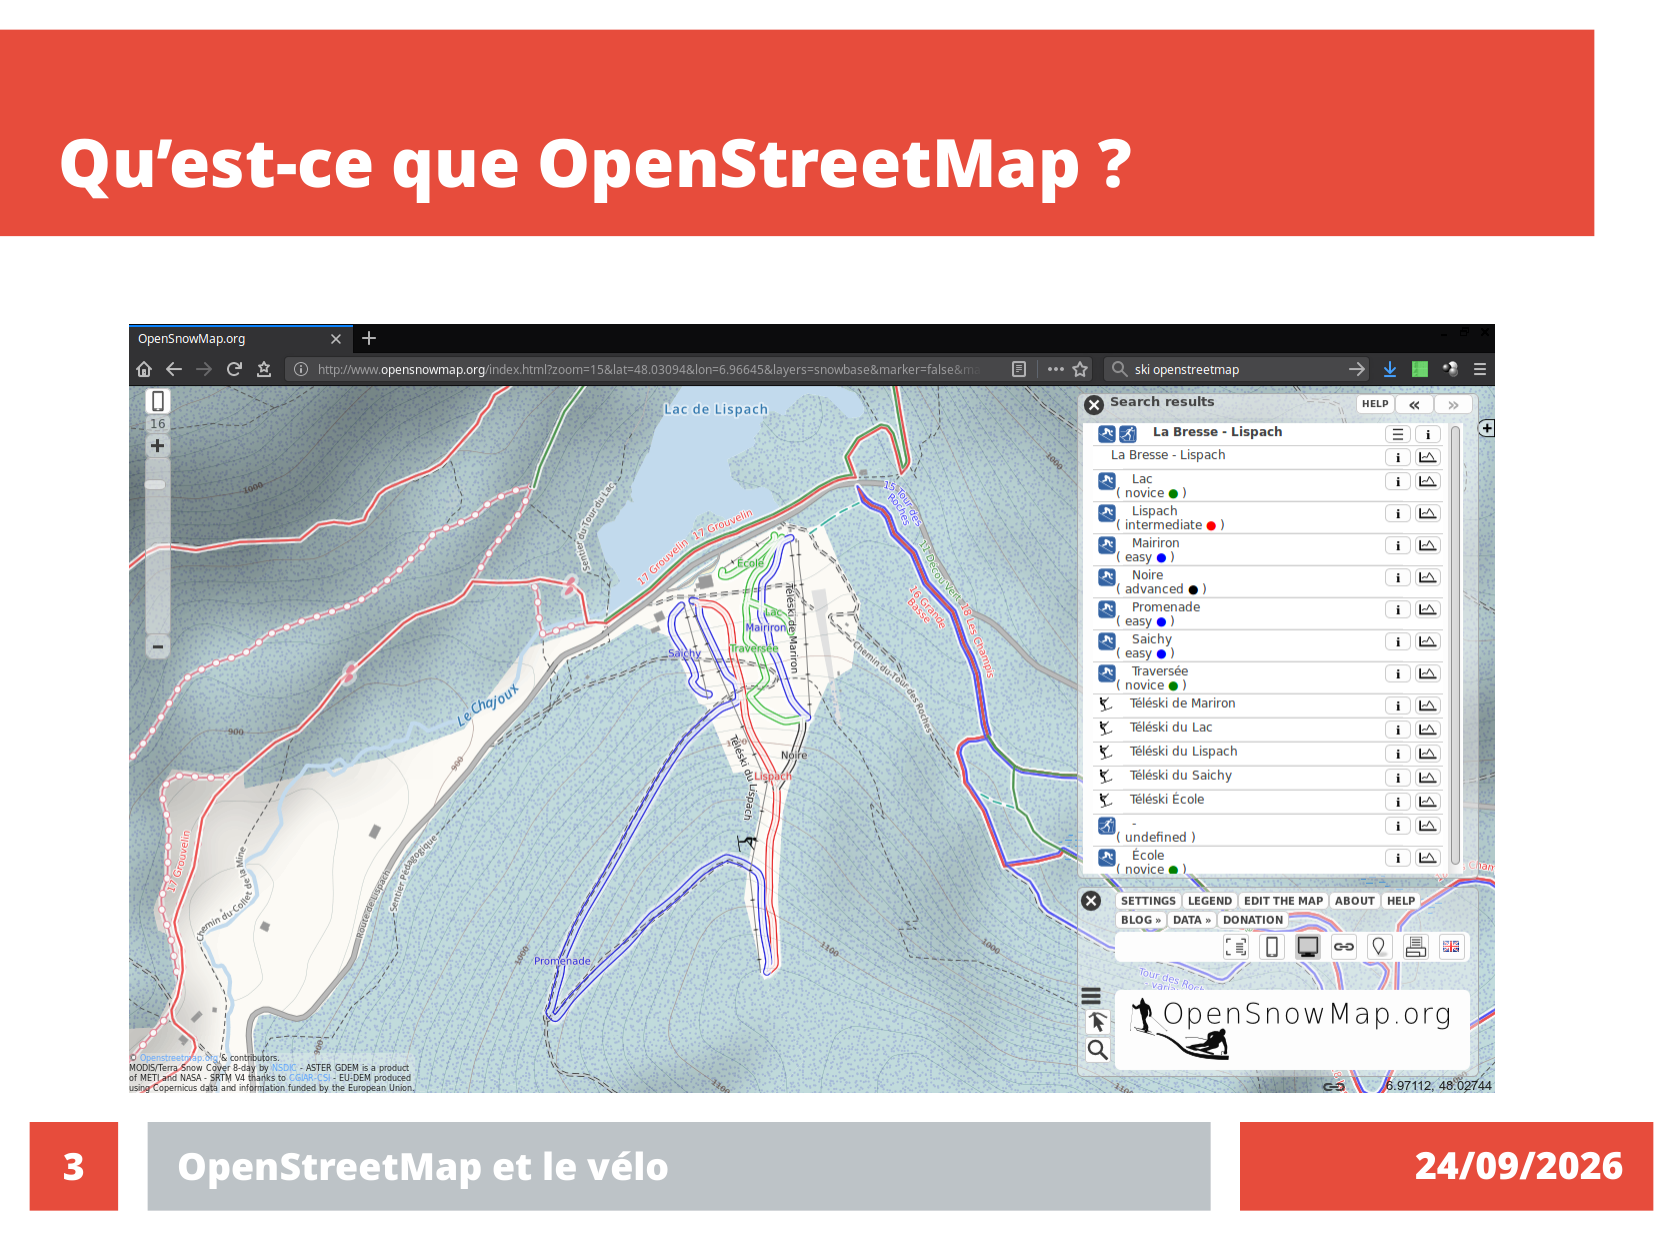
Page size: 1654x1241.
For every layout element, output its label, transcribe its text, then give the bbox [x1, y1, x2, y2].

picture [129, 324, 1495, 1093]
title Qu’est-ce que OpenStreetMap ? [59, 59, 1595, 207]
